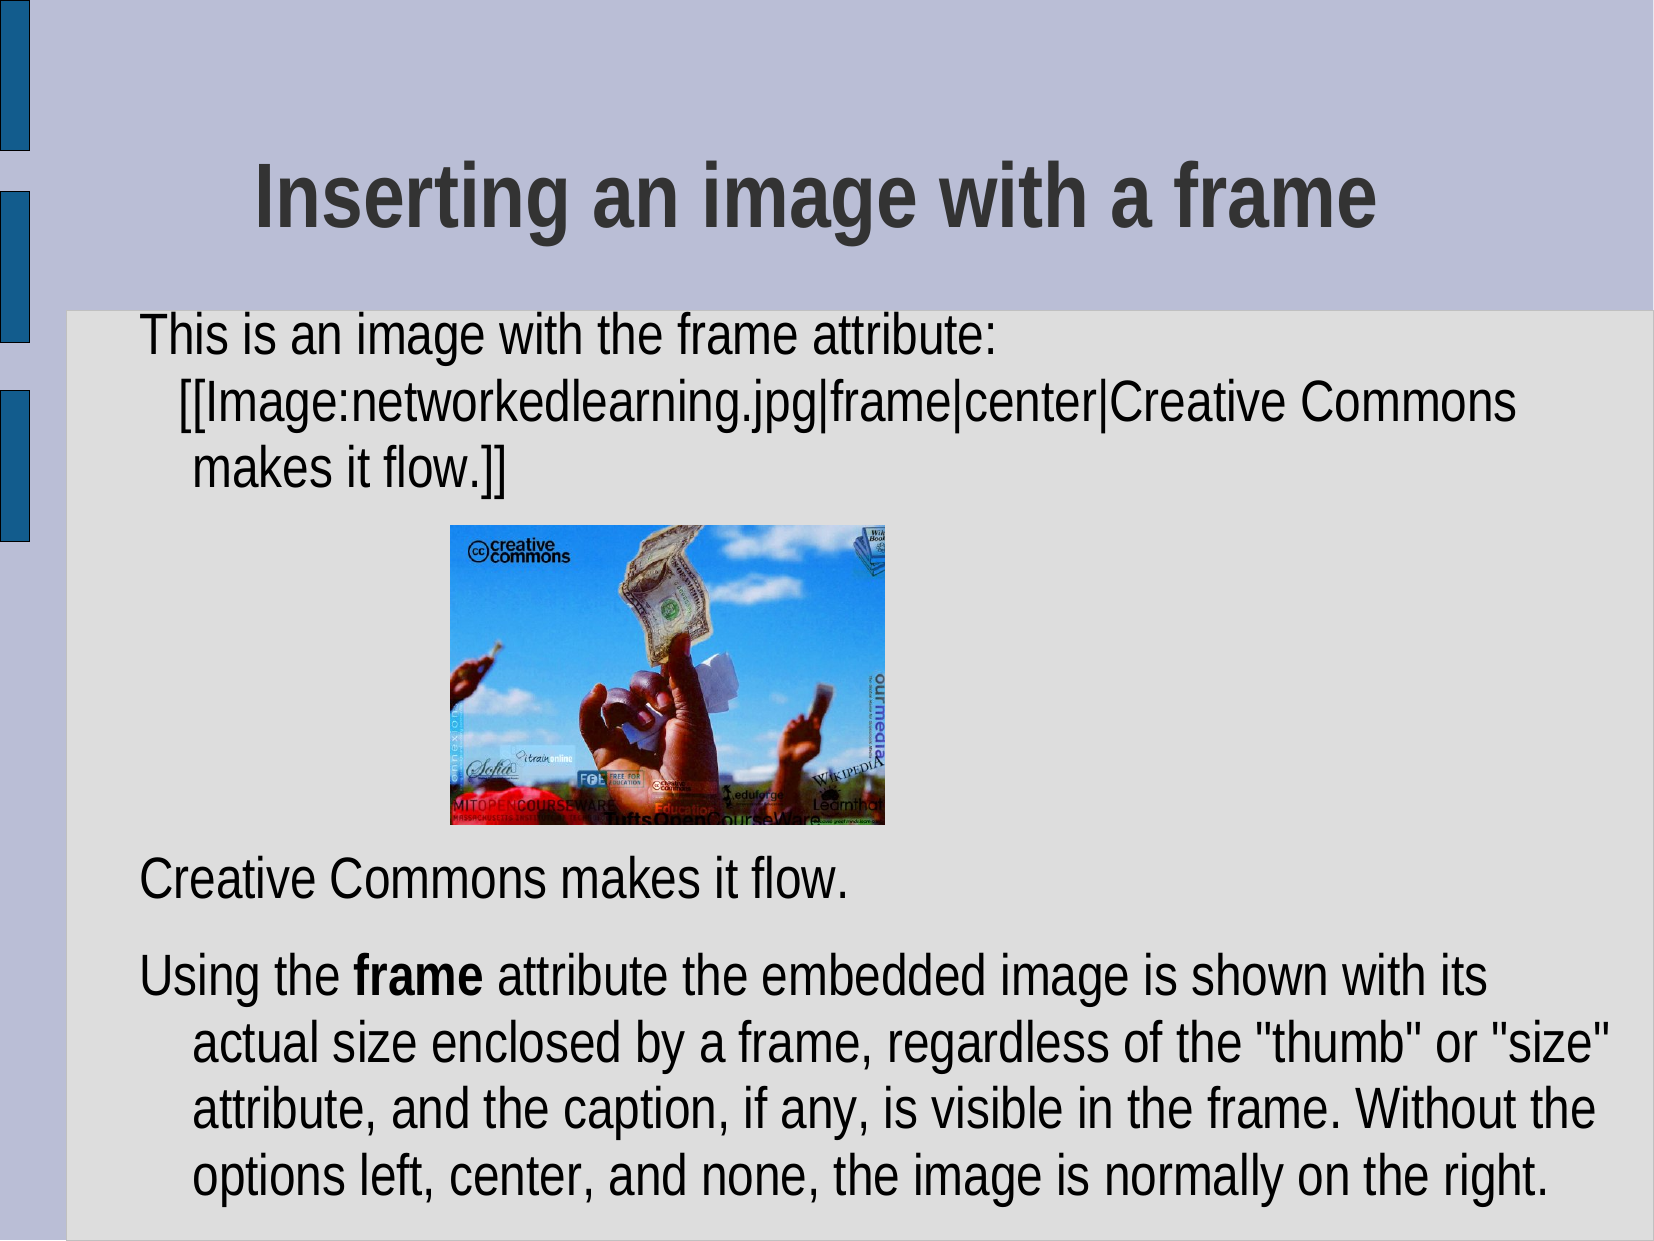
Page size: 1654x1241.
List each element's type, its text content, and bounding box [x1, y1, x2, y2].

list This is an image with the frame attribute: [[Image:networkedlearning.jpg|frame|center|Creative Commons makes it flow.]] Creative Commons makes it flow. Using the frame attribute the embedded image is shown with its actual size enclosed by a frame, regardless of the "thumb" or "size" attribute, and the caption, if any, is visible in the frame. Without the options left, center, and none, the image is normally on the right. [121, 300, 1613, 1235]
title Inserting an image with a frame [121, 91, 1534, 299]
picture [450, 525, 886, 826]
